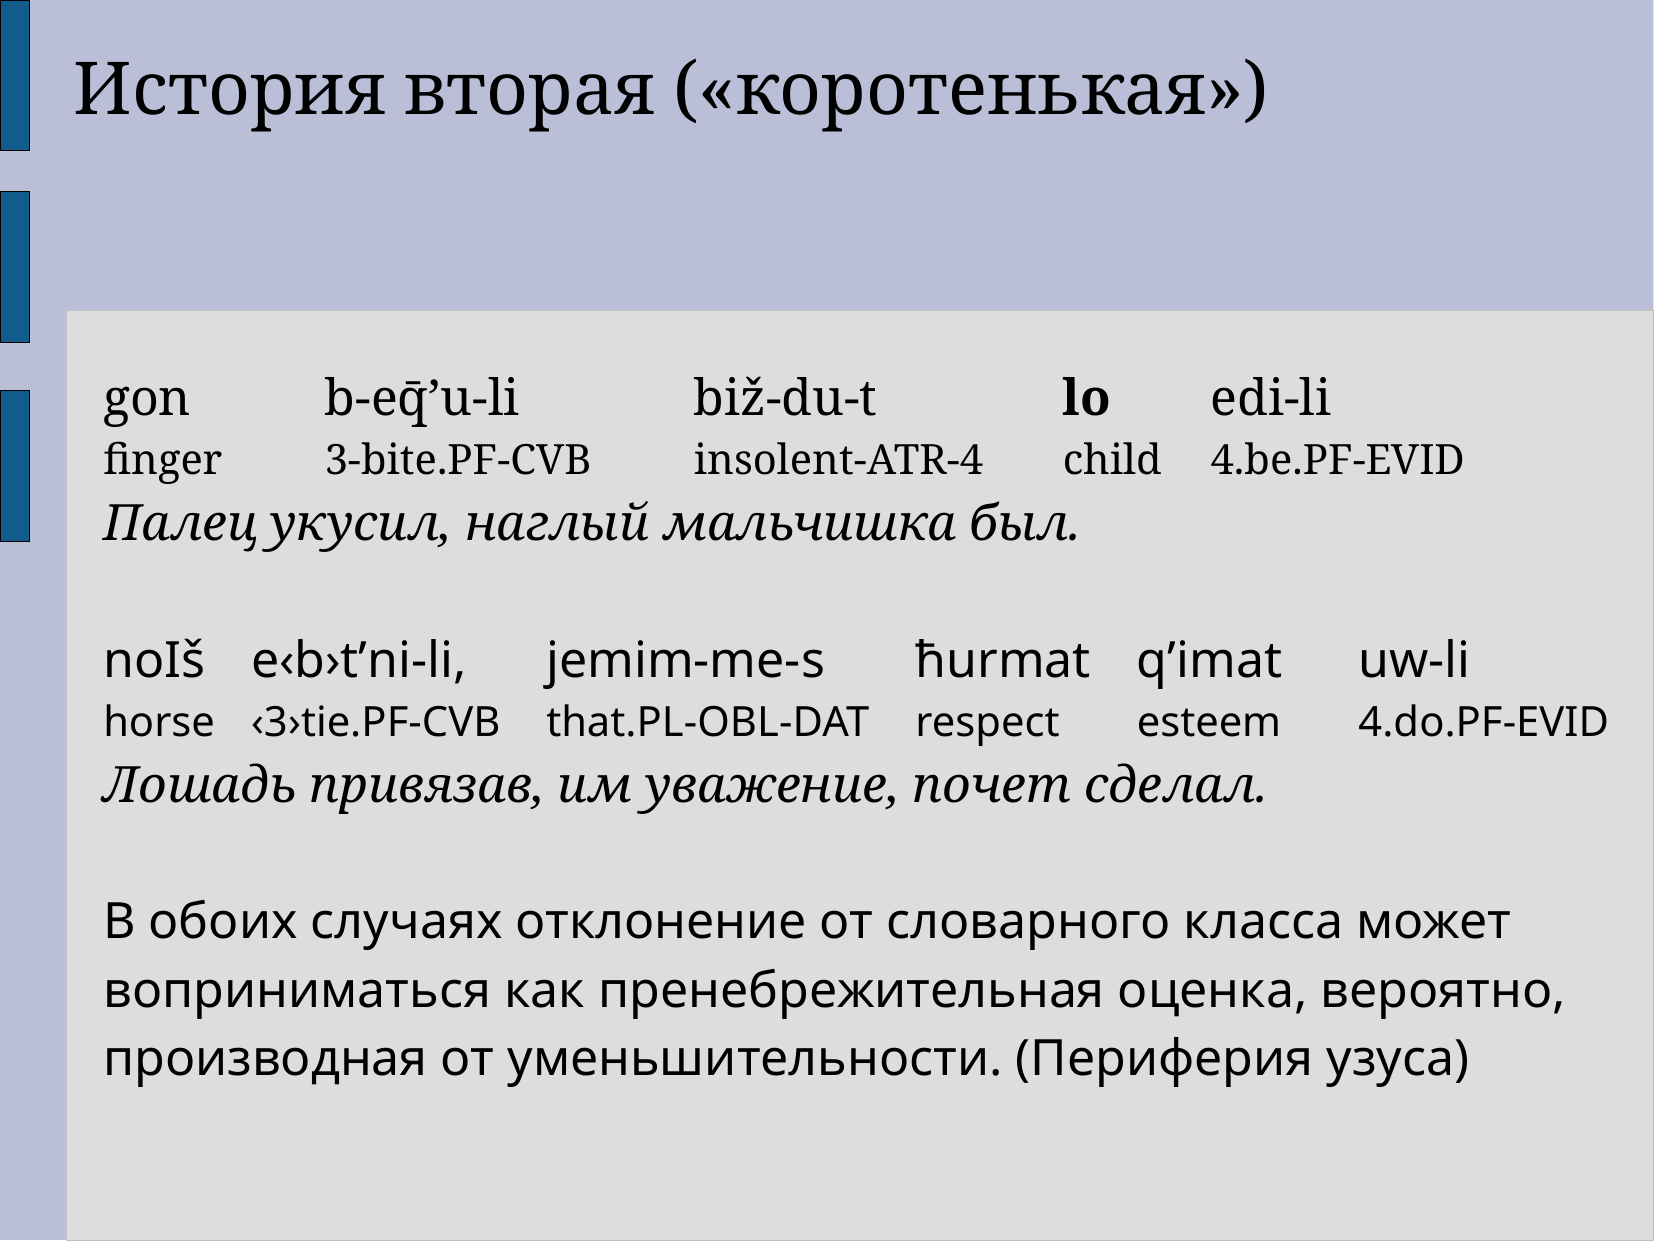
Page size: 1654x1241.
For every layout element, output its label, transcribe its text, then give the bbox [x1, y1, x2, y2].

text_box История вторая («коротенькая») [58, 29, 1654, 143]
text_box gon b-eq̄ʼu-li biž-du-t lo edi-li finger 3-bite.PF-CVB insolent-ATR-4 child 4.be.PF-EVID Палец укусил, наглый мальчишка был. noӀš e‹b›tʼni-li, jemim-me-s ħurmat qʼimat uw-li horse ‹3›tie.PF-CVB that.PL-OBL-DAT respect esteem 4.do.PF-EVID Лошадь привязав, им уважение, почет сделал. В обоих случаях отклонение от словарного класса может воприниматься как пренебрежительная оценка, вероятно, производная от уменьшительности. (Периферия узуса) [88, 354, 1625, 1186]
